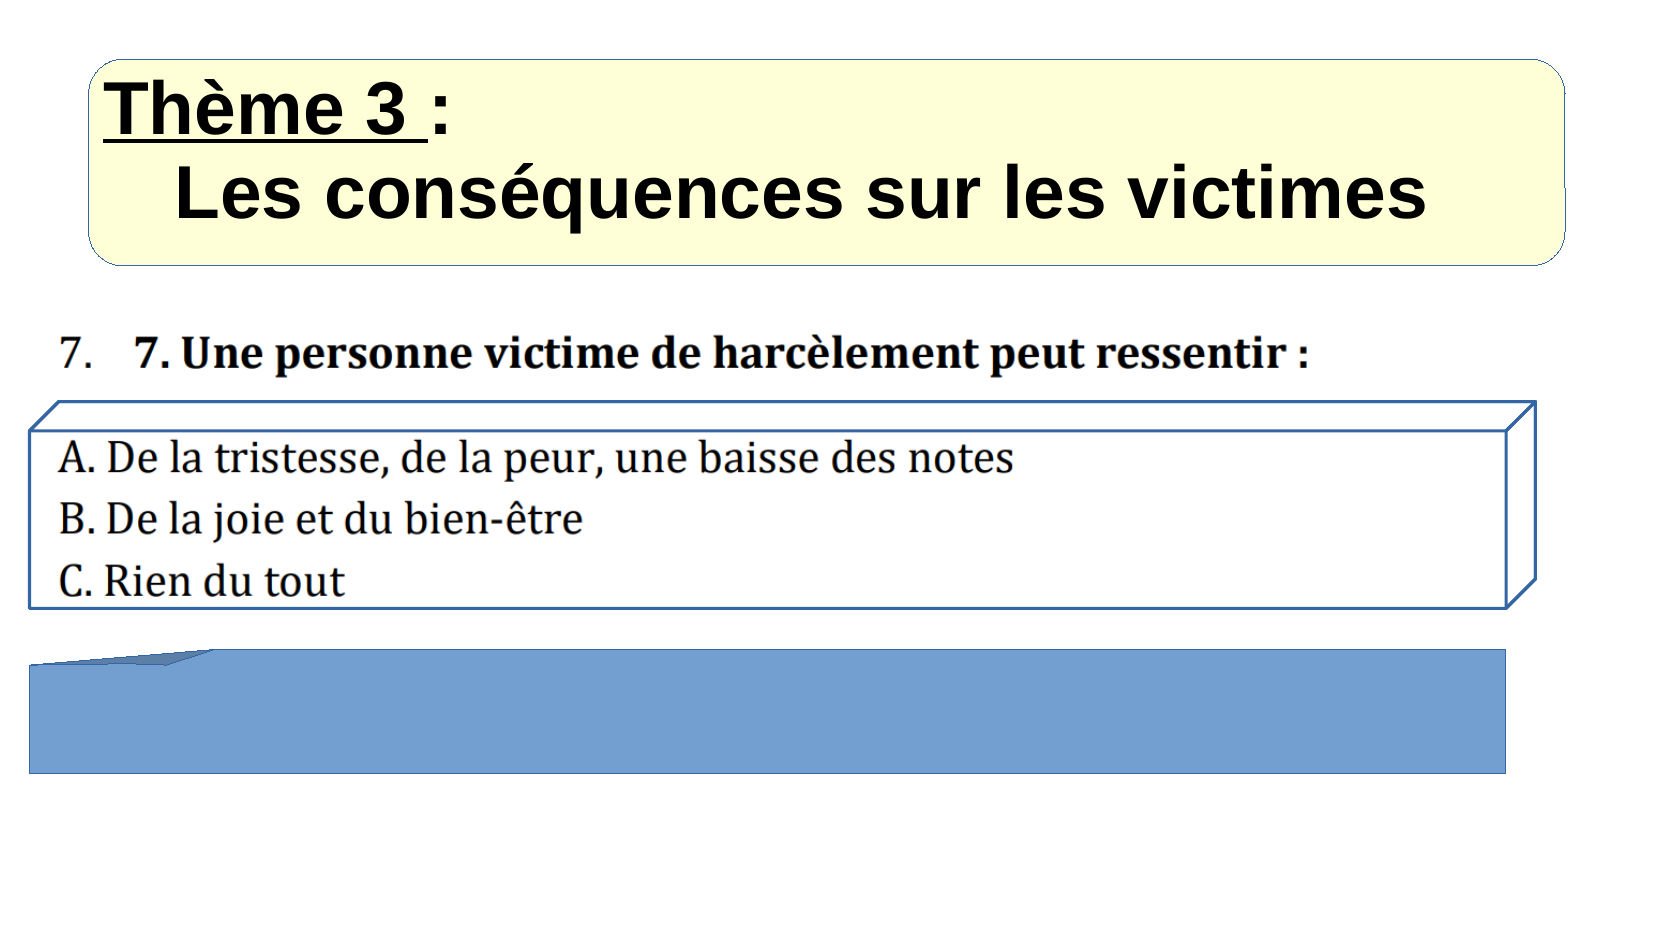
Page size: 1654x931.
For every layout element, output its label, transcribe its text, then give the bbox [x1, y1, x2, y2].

text_box [29, 649, 1506, 774]
picture [47, 433, 1504, 606]
text_box Thème 3 : Les conséquences sur les victimes [88, 59, 1536, 242]
picture [47, 600, 1518, 612]
text_box [90, 59, 1566, 266]
picture [1508, 423, 1518, 603]
picture [47, 327, 1518, 410]
picture [47, 404, 1518, 429]
